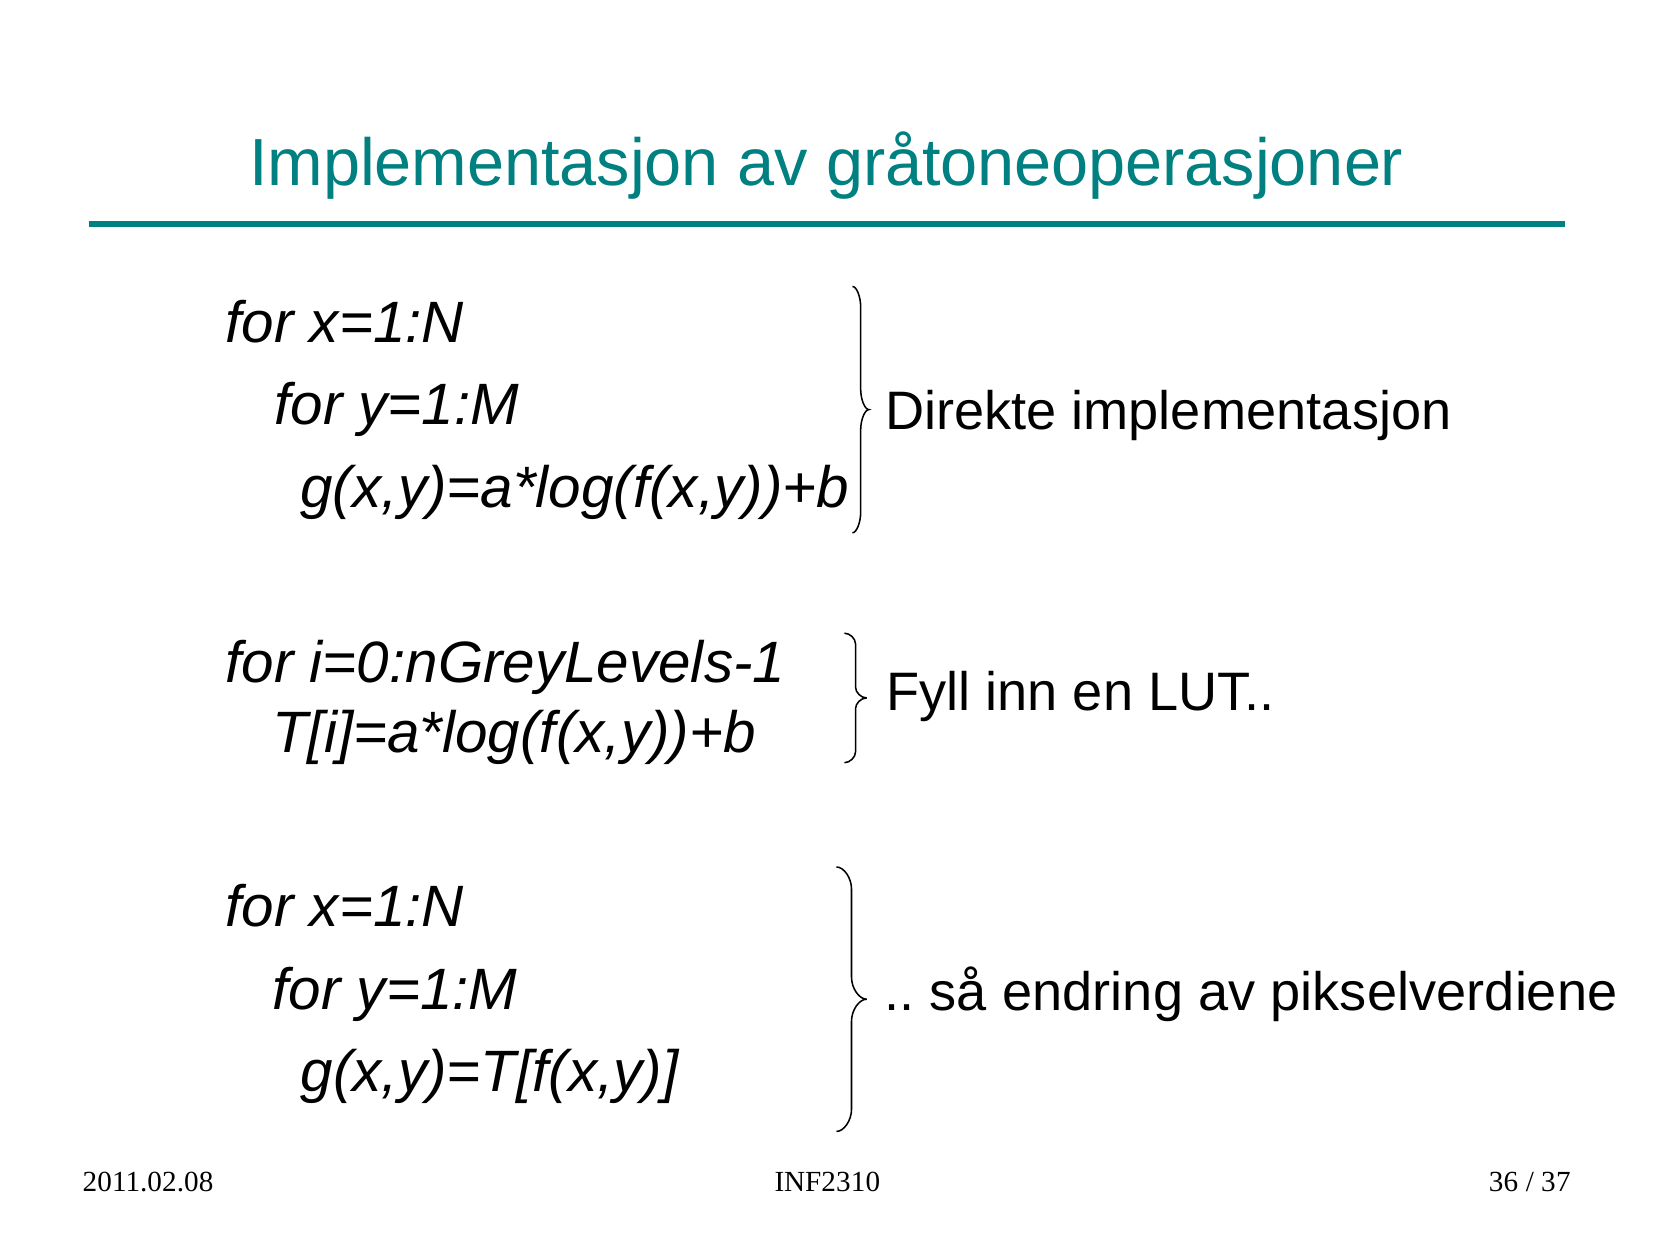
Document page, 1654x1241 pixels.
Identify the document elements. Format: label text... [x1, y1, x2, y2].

list for x=1:N for y=1:M g(x,y)=a*log(f(x,y))+b for i=0:nGreyLevels-1 T[i]=a*log(f(x,y))+b for x=1:N for y=1:M g(x,y)=T[f(x,y)] [135, 276, 1542, 1134]
text_box .. så endring av pikselverdiene [870, 948, 1634, 1029]
text_box Direkte implementasjon [870, 367, 1468, 449]
title Implementasjon av gråtoneoperasjoner [123, 68, 1530, 249]
text_box Fyll inn en LUT.. [871, 648, 1291, 729]
